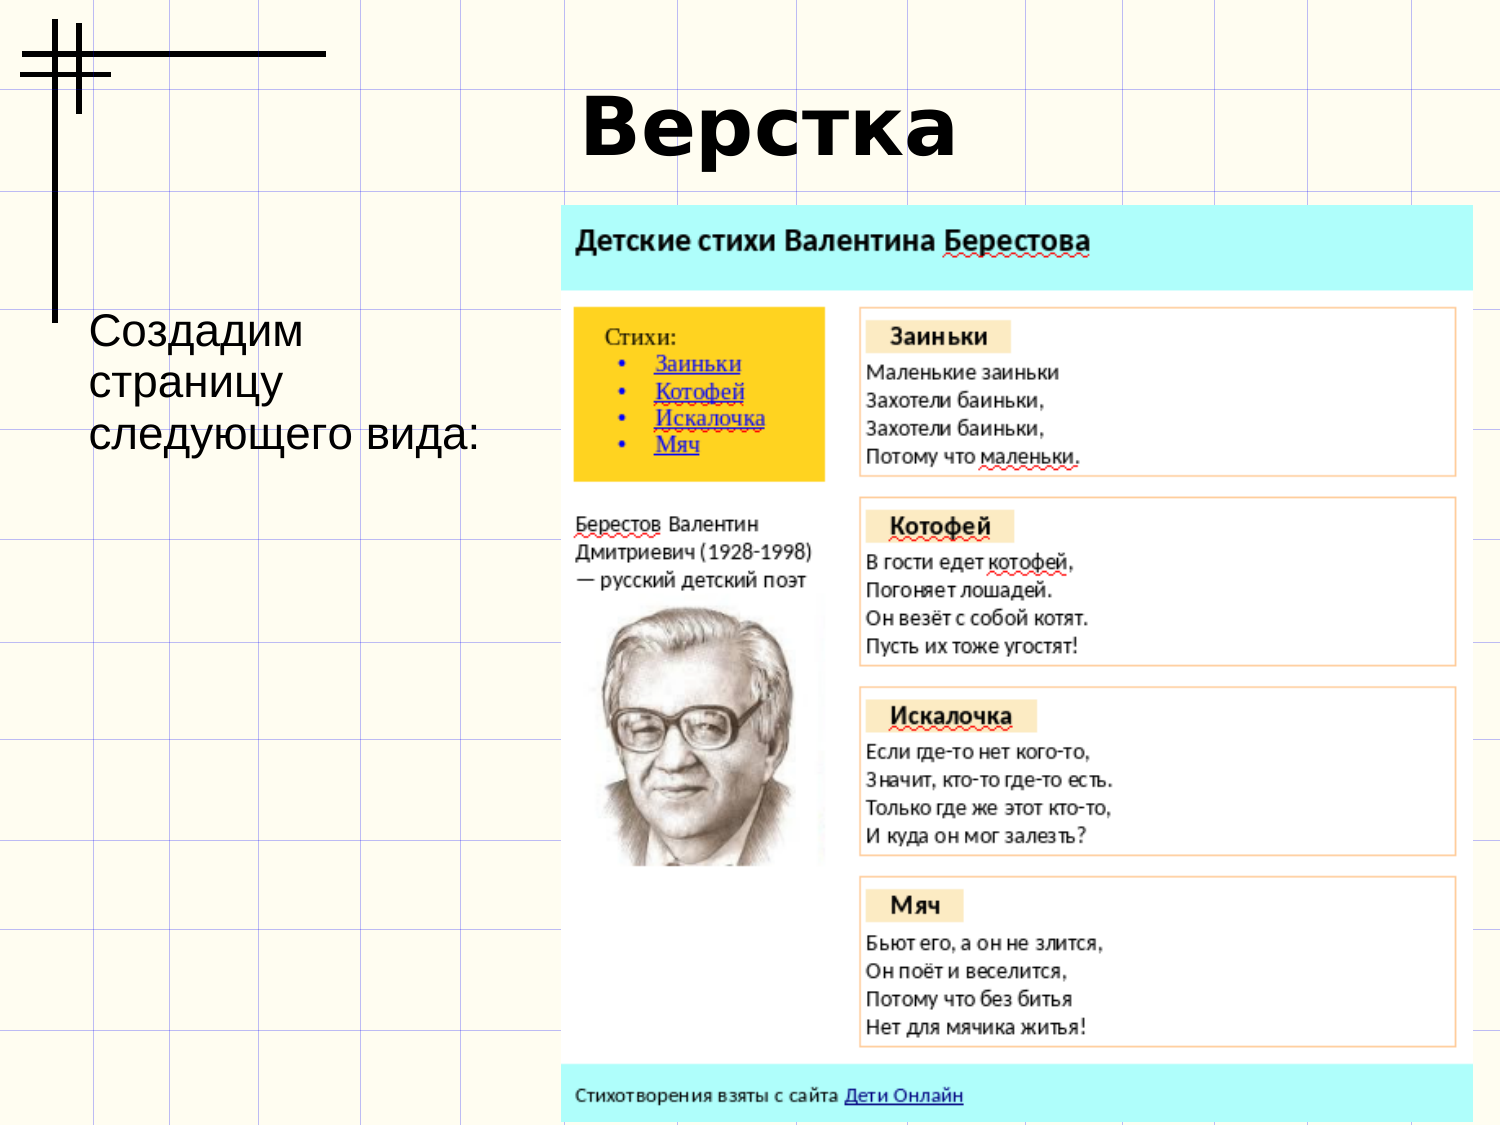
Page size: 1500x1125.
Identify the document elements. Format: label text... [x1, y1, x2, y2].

picture [561, 205, 1473, 1123]
text_box Создадим страницу следующего вида: [88, 305, 492, 443]
title Верстка [75, 77, 1426, 178]
